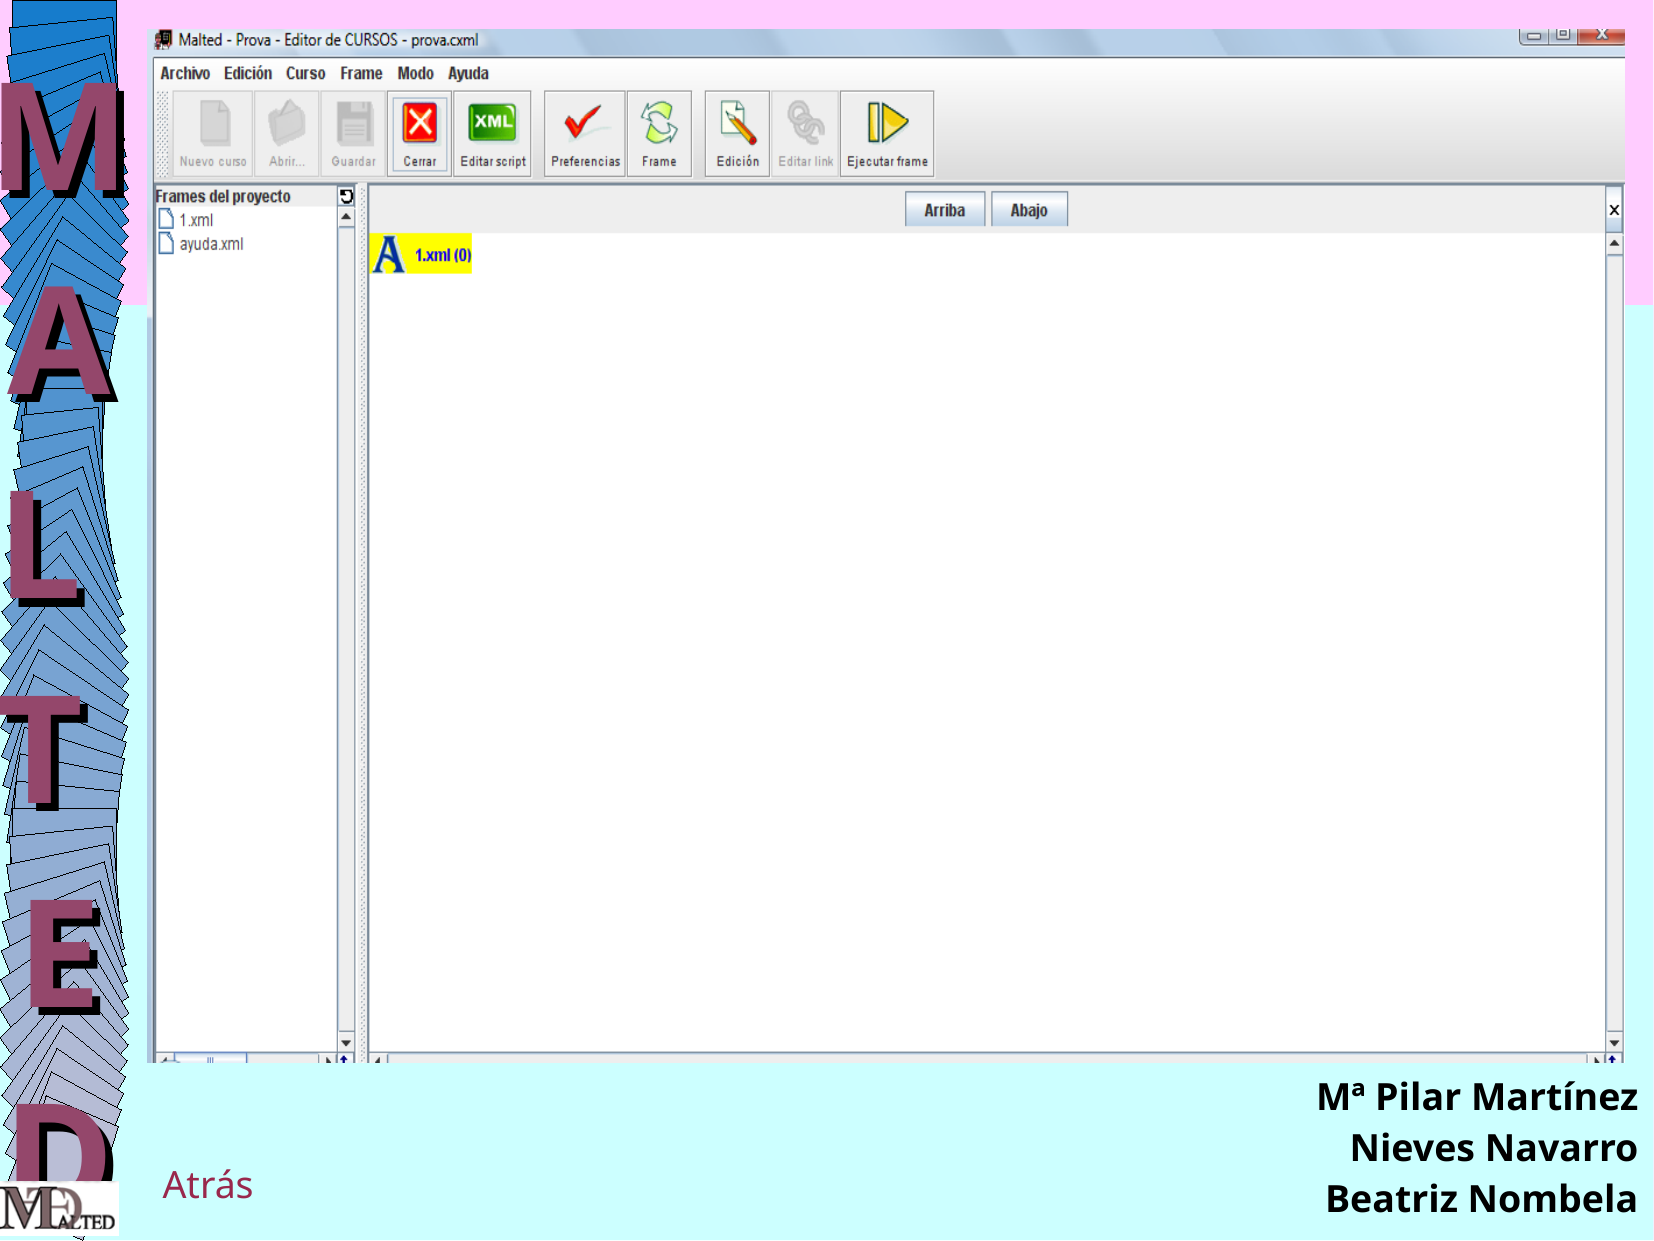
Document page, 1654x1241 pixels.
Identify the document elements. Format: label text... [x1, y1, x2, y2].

picture [0, 1181, 119, 1236]
picture [147, 29, 1625, 1063]
text_box Atrás [147, 1151, 325, 1211]
